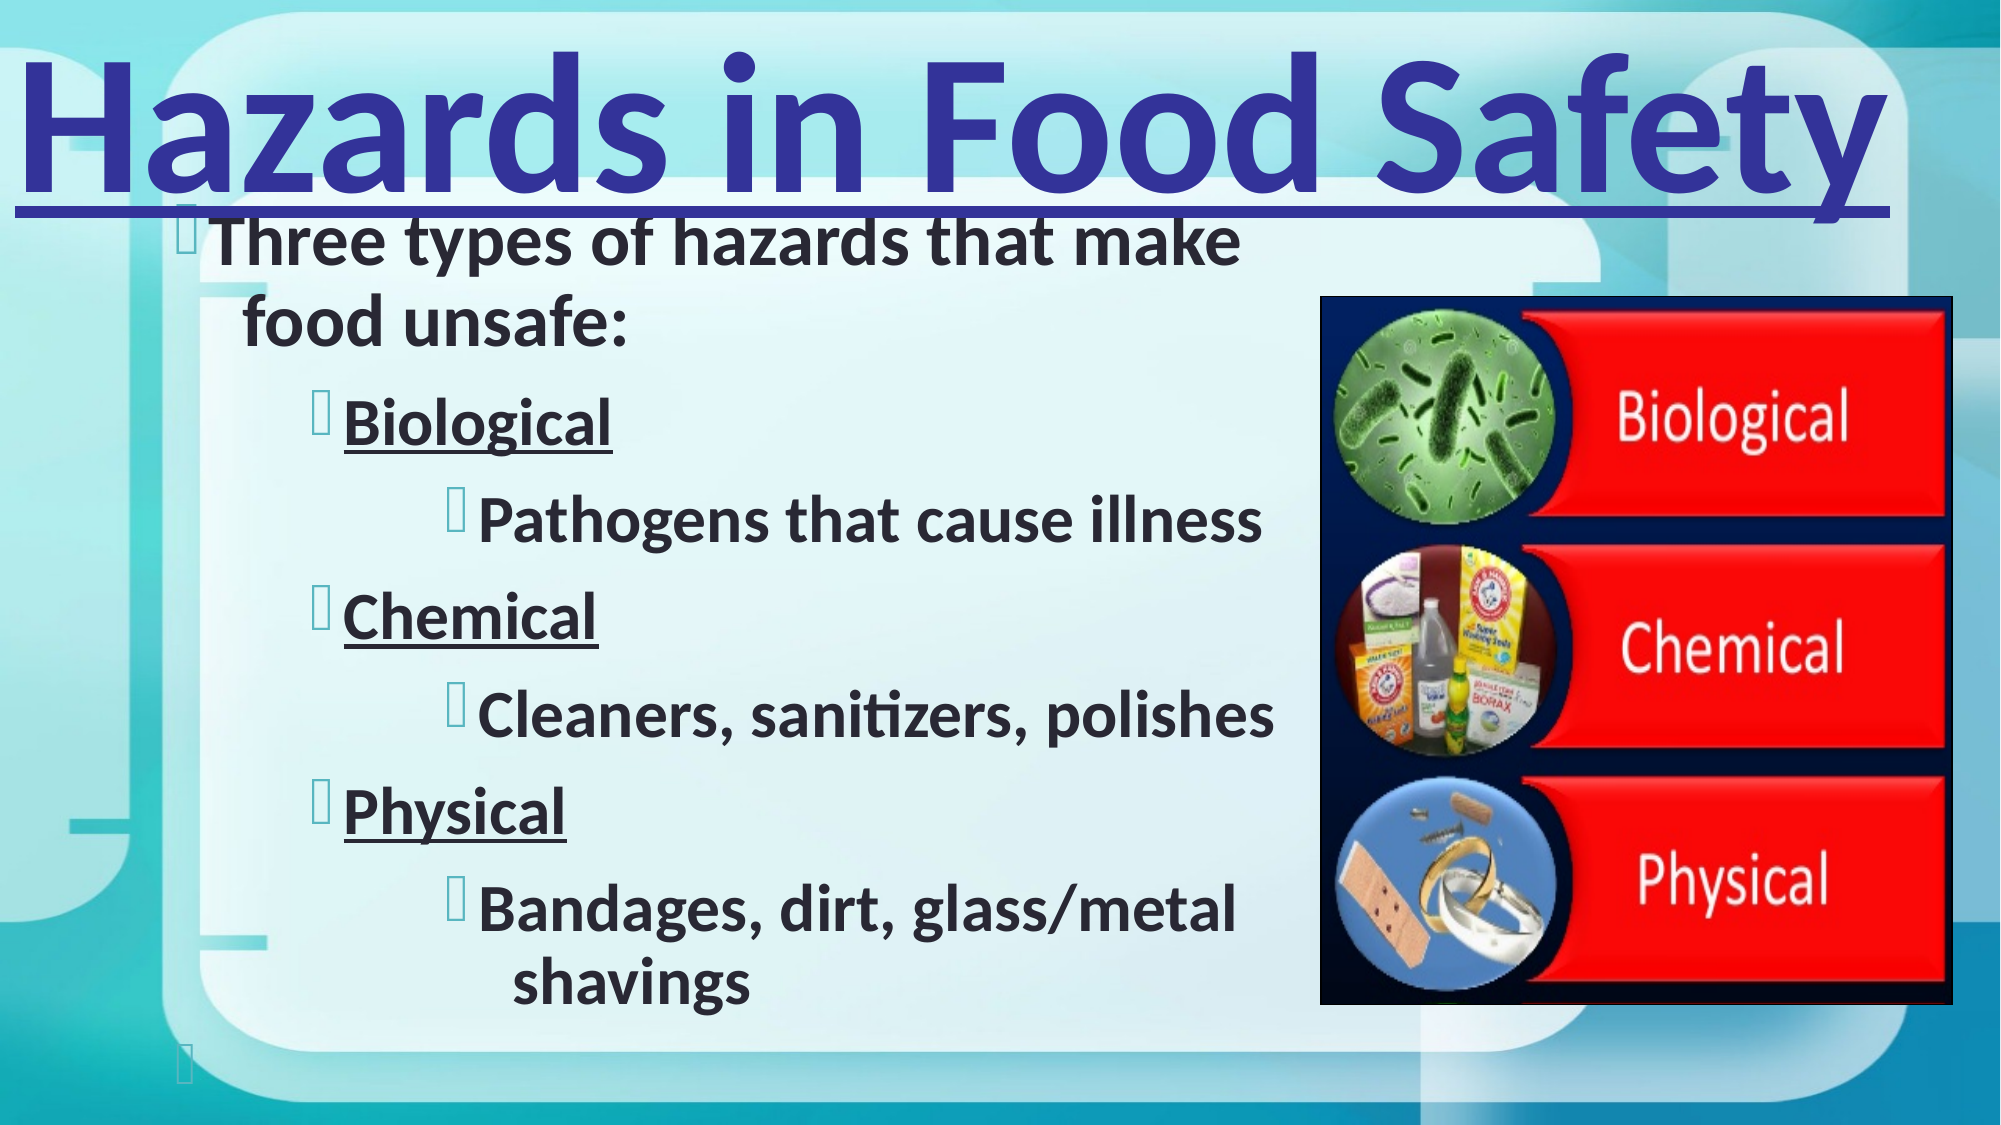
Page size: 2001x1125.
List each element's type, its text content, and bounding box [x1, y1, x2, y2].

picture [1321, 297, 1952, 1004]
list Three types of hazards that make food unsafe: Biological Pathogens that cause illness Chemical Cleaners, sanitizers, polishes Physical Bandages, dirt, glass/metal shavings [159, 218, 1292, 1109]
title Hazards in Food Safety [0, 0, 1966, 214]
